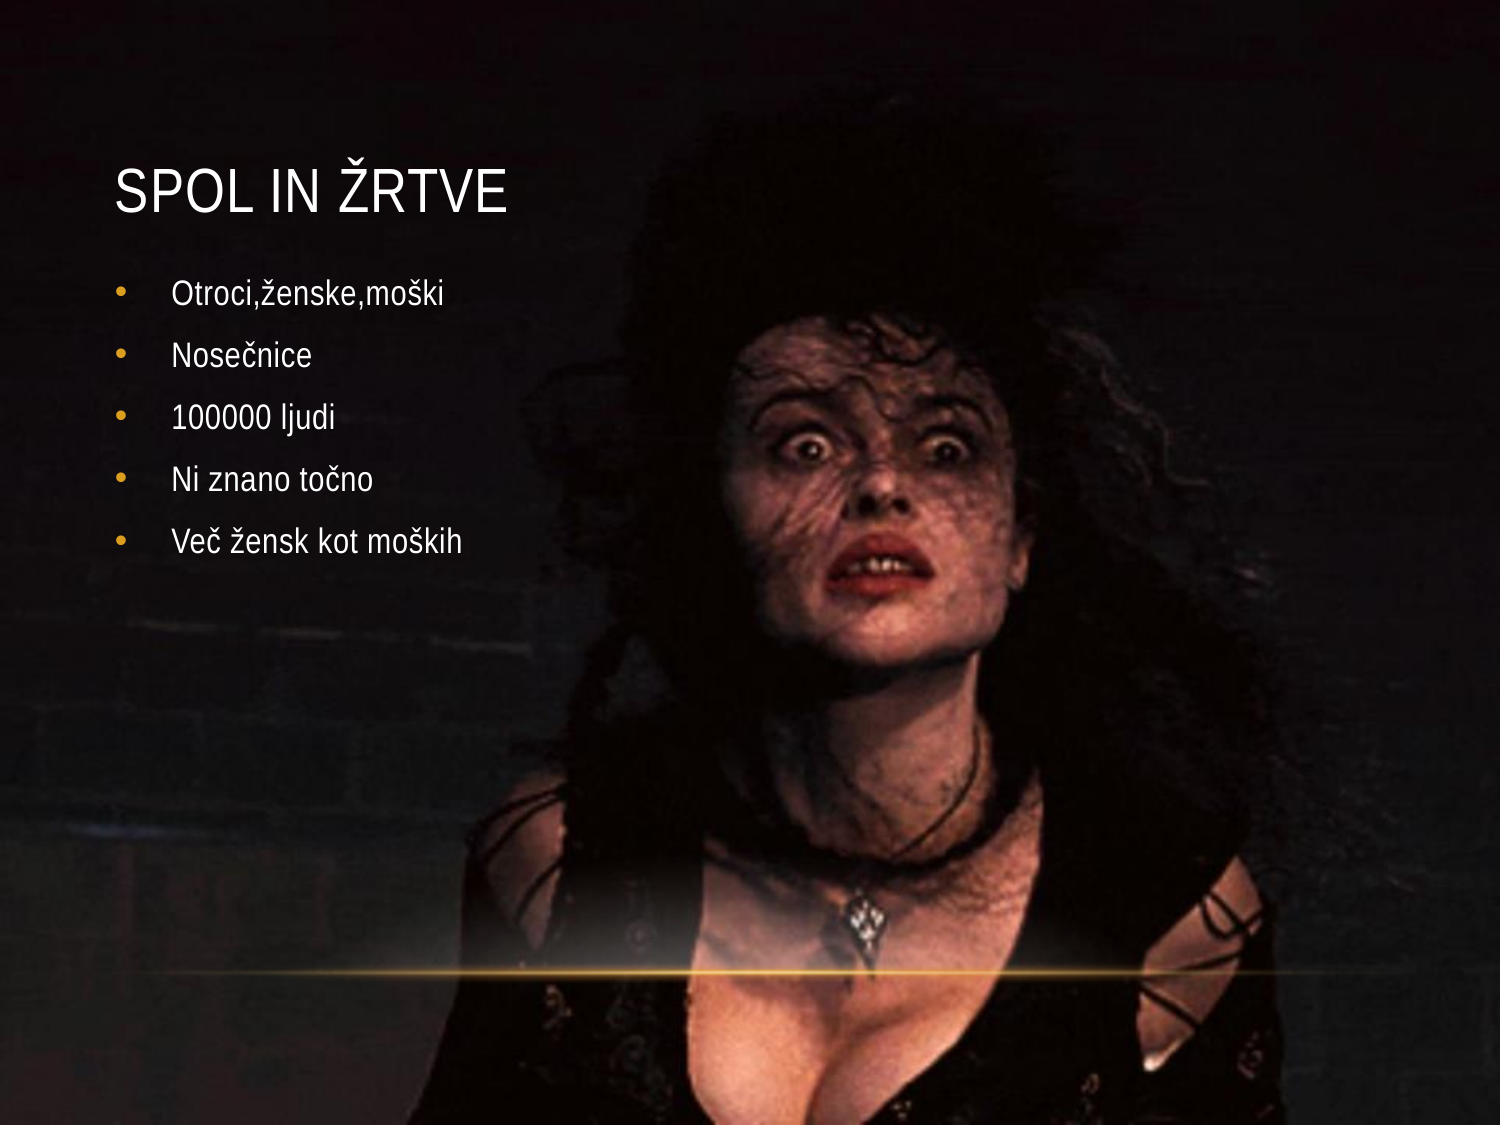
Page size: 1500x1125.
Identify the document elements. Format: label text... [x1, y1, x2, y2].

title Spol in žrtve [99, 45, 1400, 233]
list Otroci,ženske,moški Nosečnice 100000 ljudi Ni znano točno Več žensk kot moških [99, 262, 1400, 938]
picture [0, 0, 1500, 1125]
